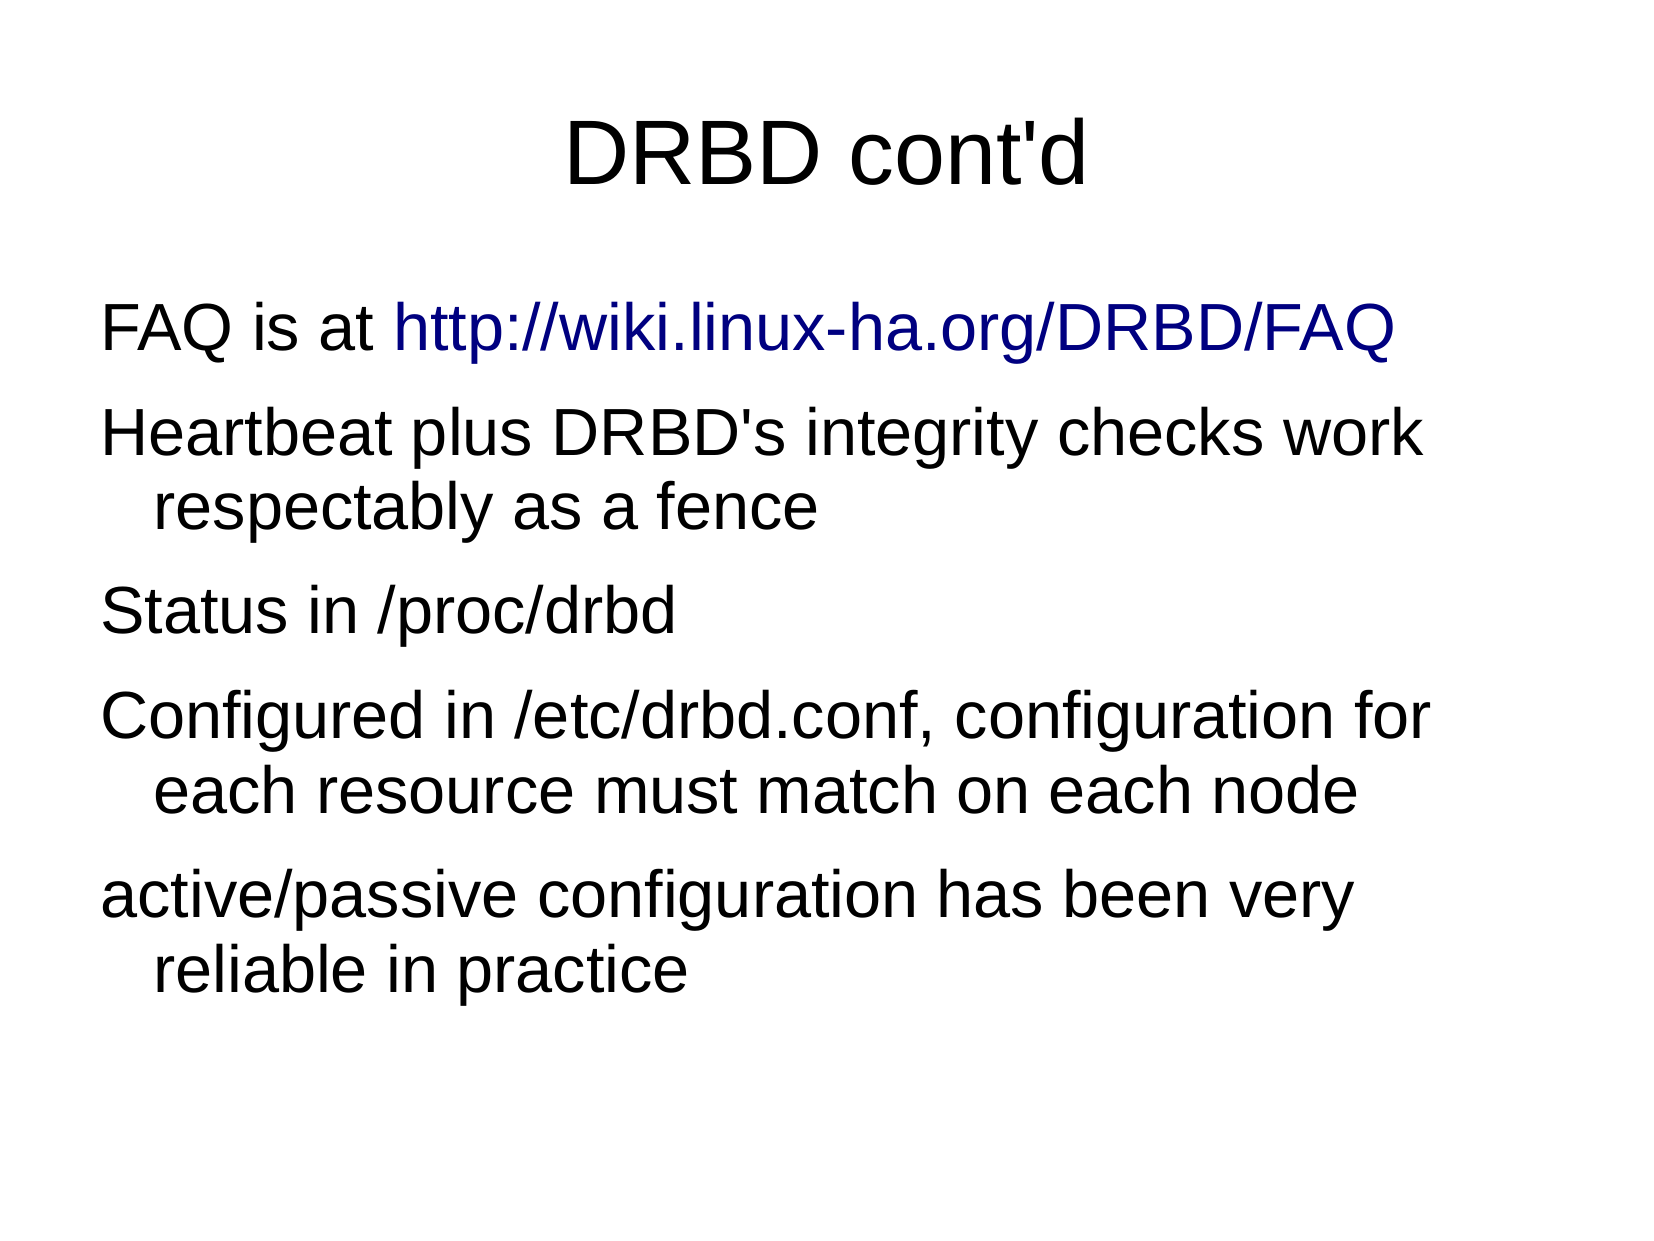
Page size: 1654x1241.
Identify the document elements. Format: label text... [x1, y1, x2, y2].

list FAQ is at http://wiki.linux-ha.org/DRBD/FAQ Heartbeat plus DRBD's integrity checks work respectably as a fence Status in /proc/drbd Configured in /etc/drbd.conf, configuration for each resource must match on each node active/passive configuration has been very reliable in practice [82, 290, 1571, 1094]
title DRBD cont'd [82, 56, 1571, 250]
